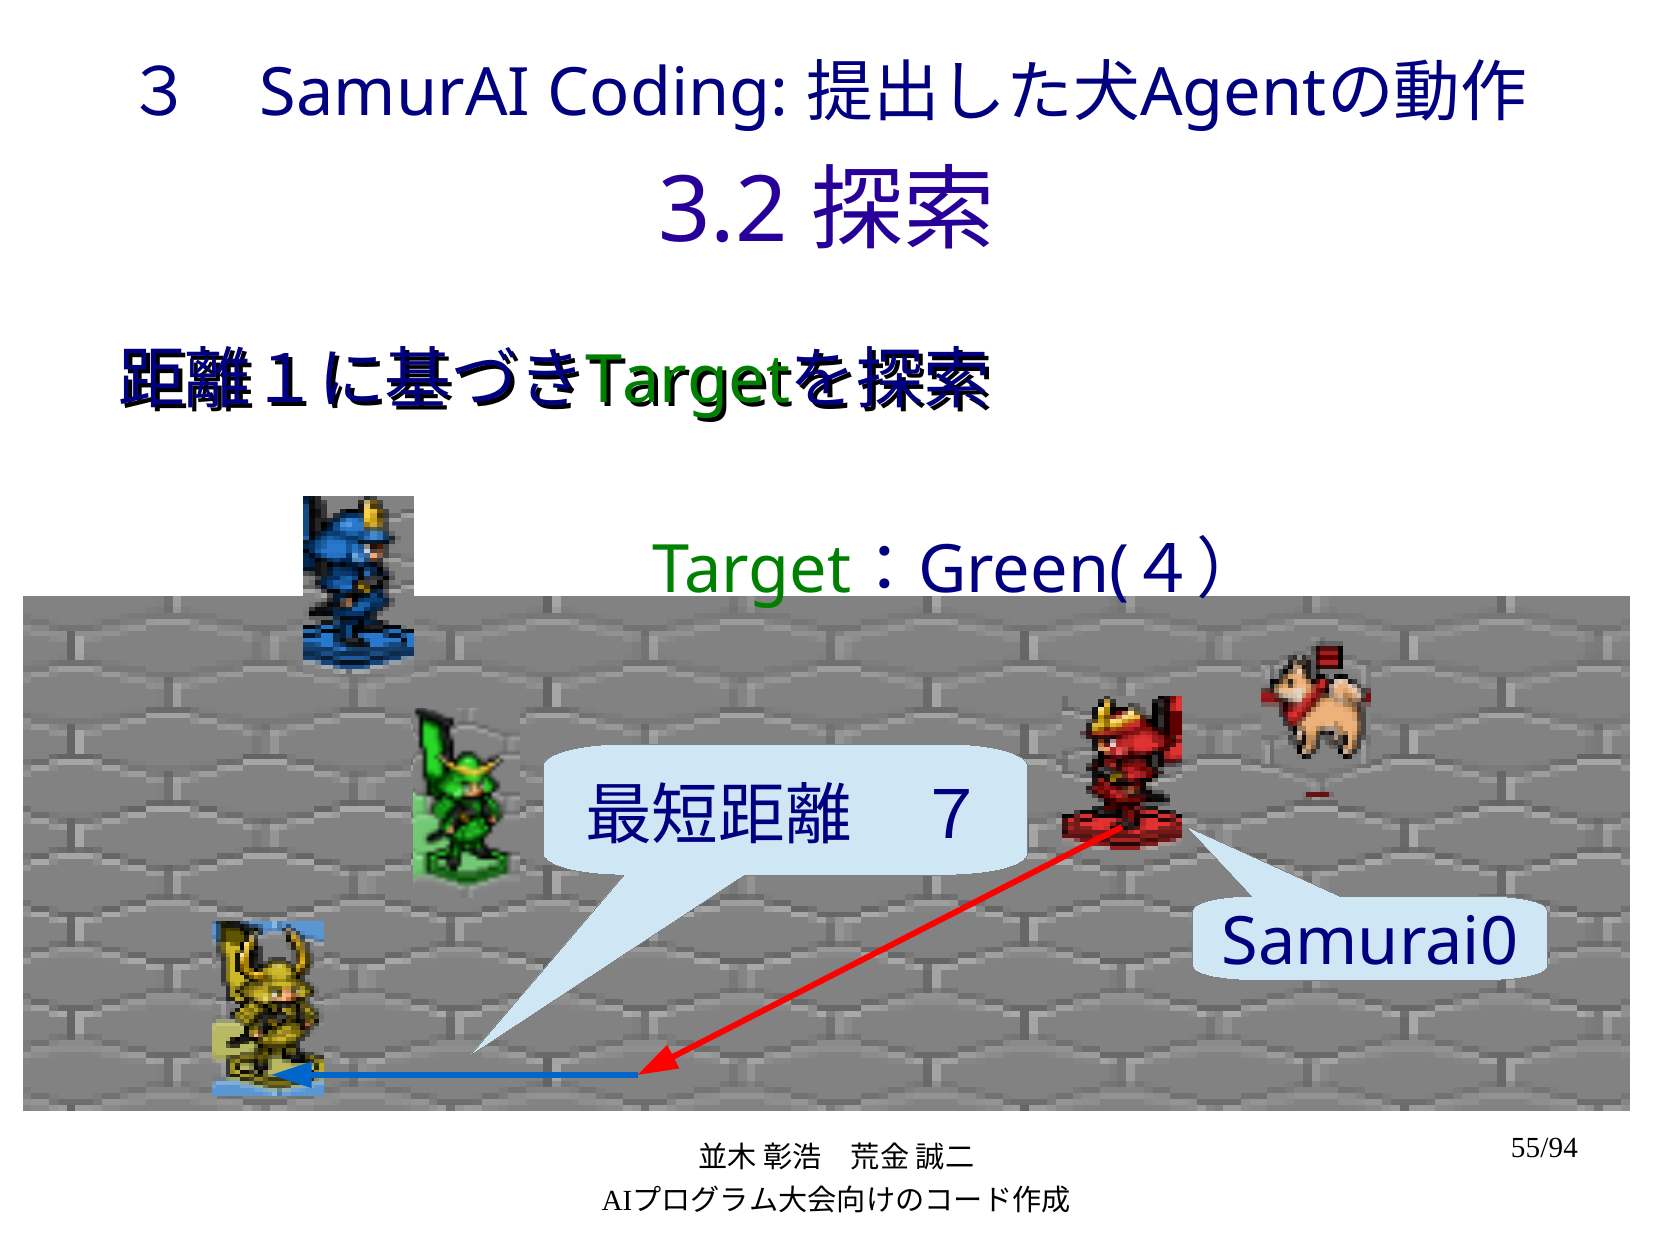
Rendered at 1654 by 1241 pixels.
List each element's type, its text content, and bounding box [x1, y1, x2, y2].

title ３ SamurAI Coding: 提出した犬Agentの動作3.2 探索 [82, 49, 1571, 257]
text_box Target：Green(４） [637, 507, 1359, 590]
picture [23, 496, 1630, 1111]
text_box Samurai0 [1186, 826, 1548, 981]
list 距離１に基づきTargetを探索 [1121, 590, 1204, 596]
text_box 最短距離 ７ [469, 744, 1028, 1056]
list 距離１に基づきTargetを探索 [118, 324, 1571, 596]
list 距離１に基づきTargetを探索 [783, 590, 1117, 596]
